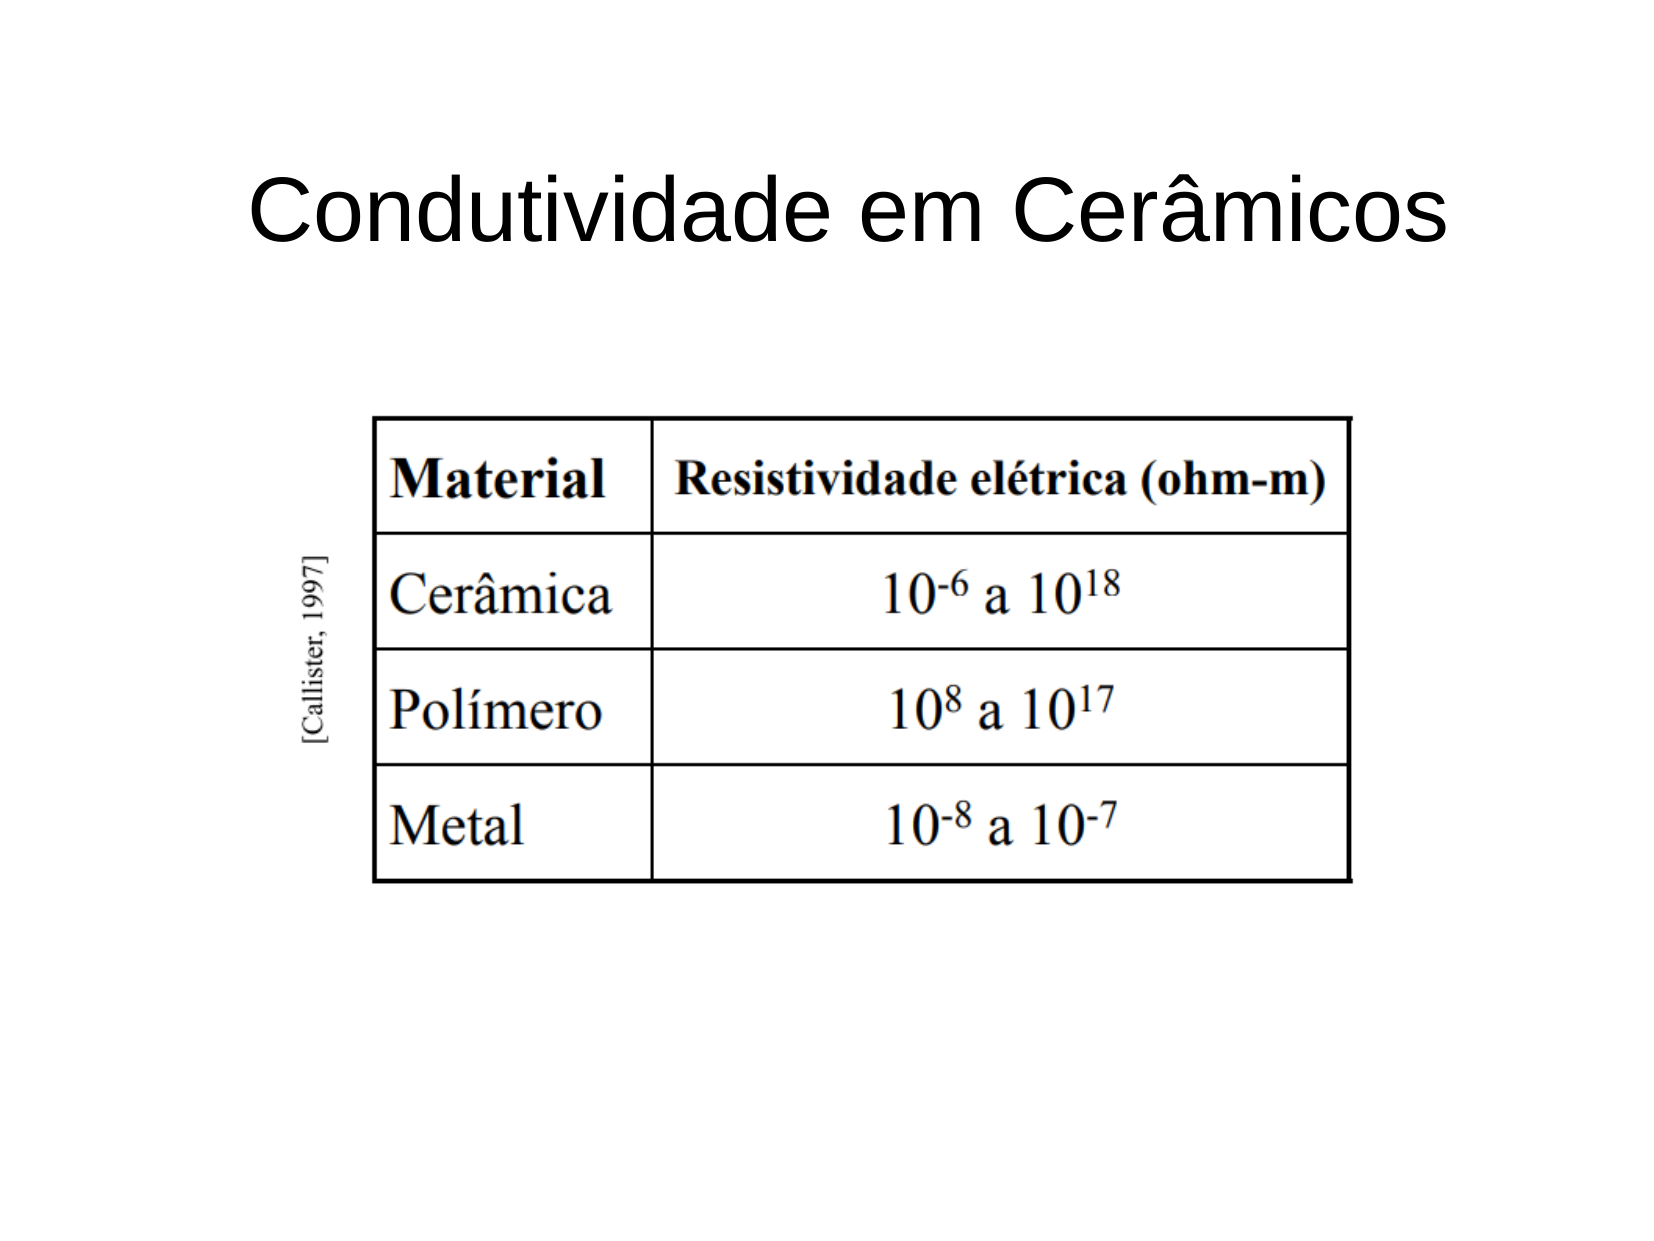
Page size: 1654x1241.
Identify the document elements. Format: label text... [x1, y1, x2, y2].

title Condutividade em Cerâmicos [118, 106, 1607, 314]
picture [252, 346, 1411, 904]
